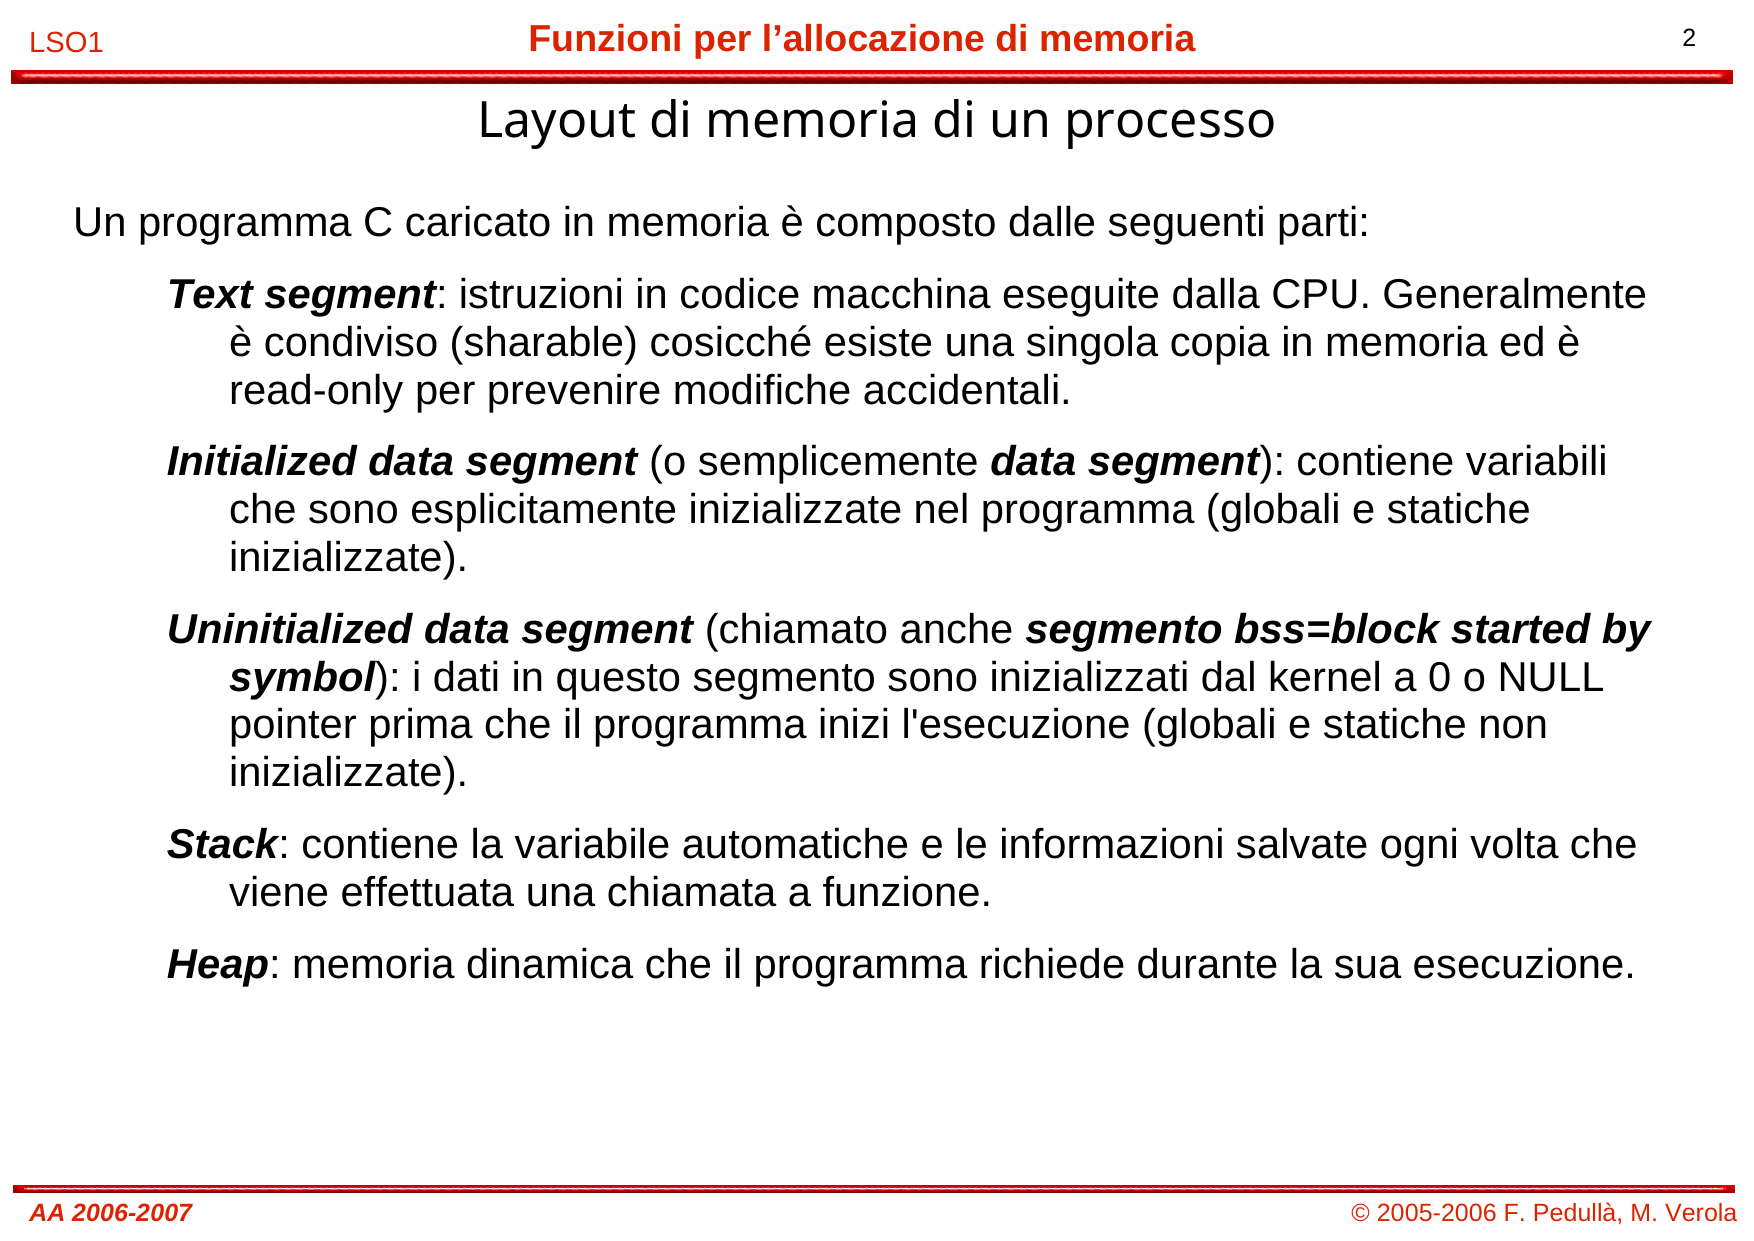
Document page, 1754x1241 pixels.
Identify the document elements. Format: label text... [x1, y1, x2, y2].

list Un programma C caricato in memoria è composto dalle seguenti parti: Text segment: istruzioni in codice macchina eseguite dalla CPU. Generalmente è condiviso (sharable) cosicché esiste una singola copia in memoria ed è read-only per prevenire modifiche accidentali. Initialized data segment (o semplicemente data segment): contiene variabili che sono esplicitamente inizializzate nel programma (globali e statiche inizializzate). Uninitialized data segment (chiamato anche segmento bss=block started by symbol): i dati in questo segmento sono inizializzati dal kernel a 0 o NULL pointer prima che il programma inizi l'esecuzione (globali e statiche non inizializzate). Stack: contiene la variabile automatiche e le informazioni salvate ogni volta che viene effettuata una chiamata a funzione. Heap: memoria dinamica che il programma richiede durante la sua esecuzione. [58, 183, 1696, 1077]
title Layout di memoria di un processo [400, 72, 1355, 168]
picture [13, 1185, 1735, 1193]
picture [11, 70, 1733, 84]
